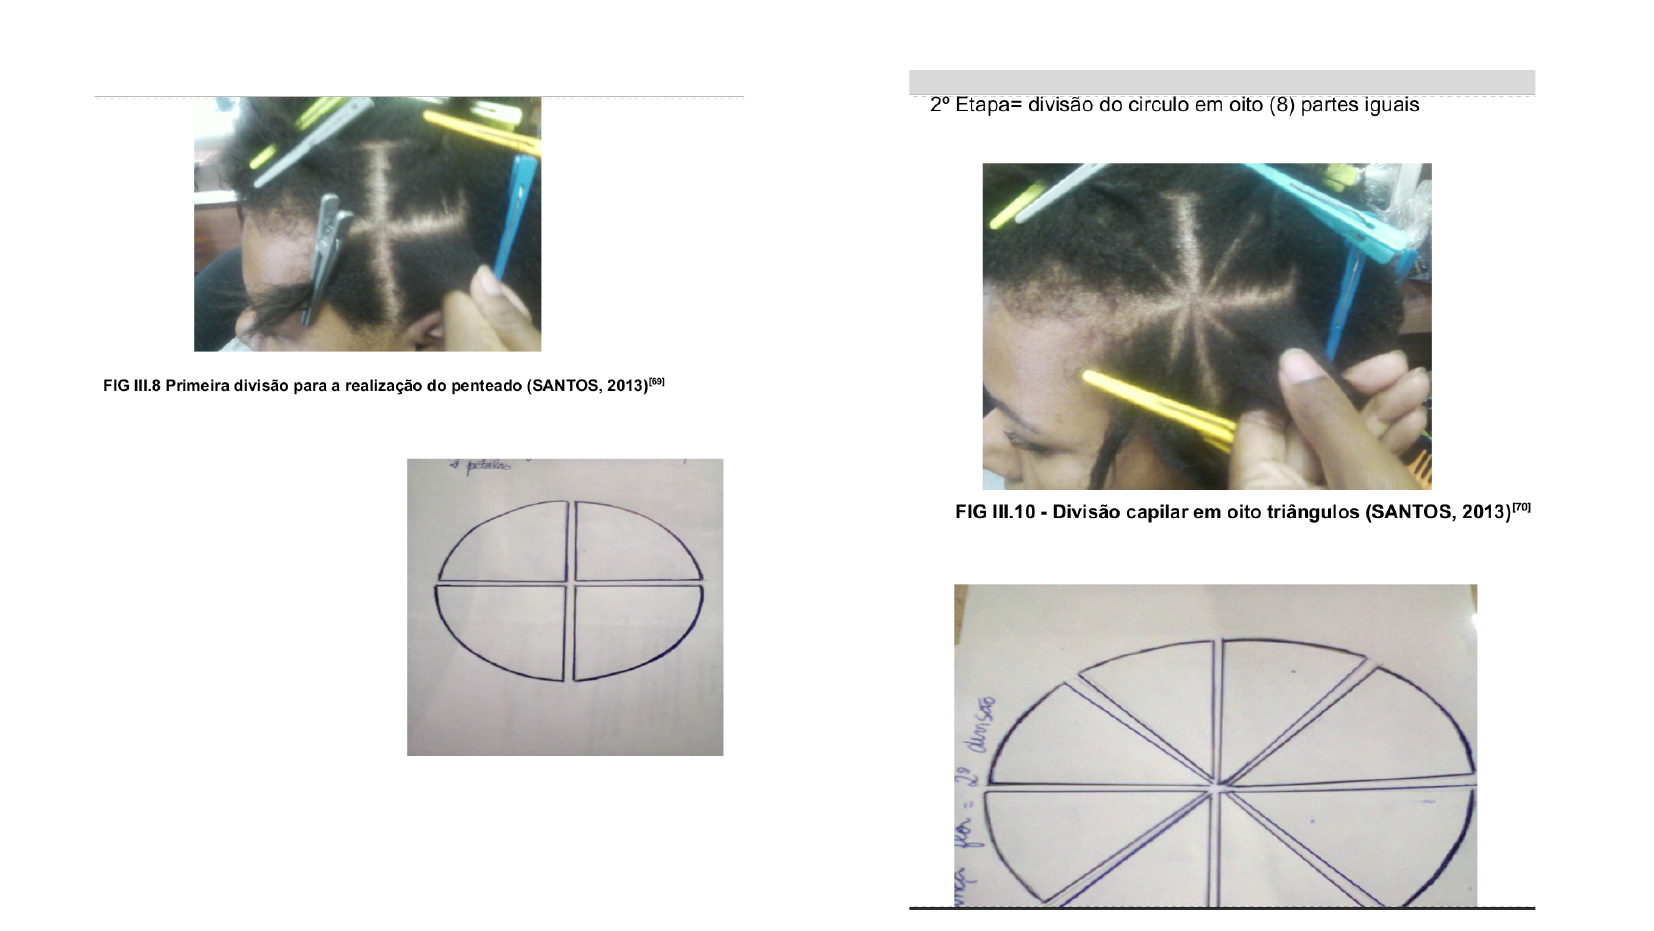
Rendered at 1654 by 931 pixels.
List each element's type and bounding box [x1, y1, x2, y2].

picture [94, 96, 745, 756]
picture [909, 70, 1536, 910]
